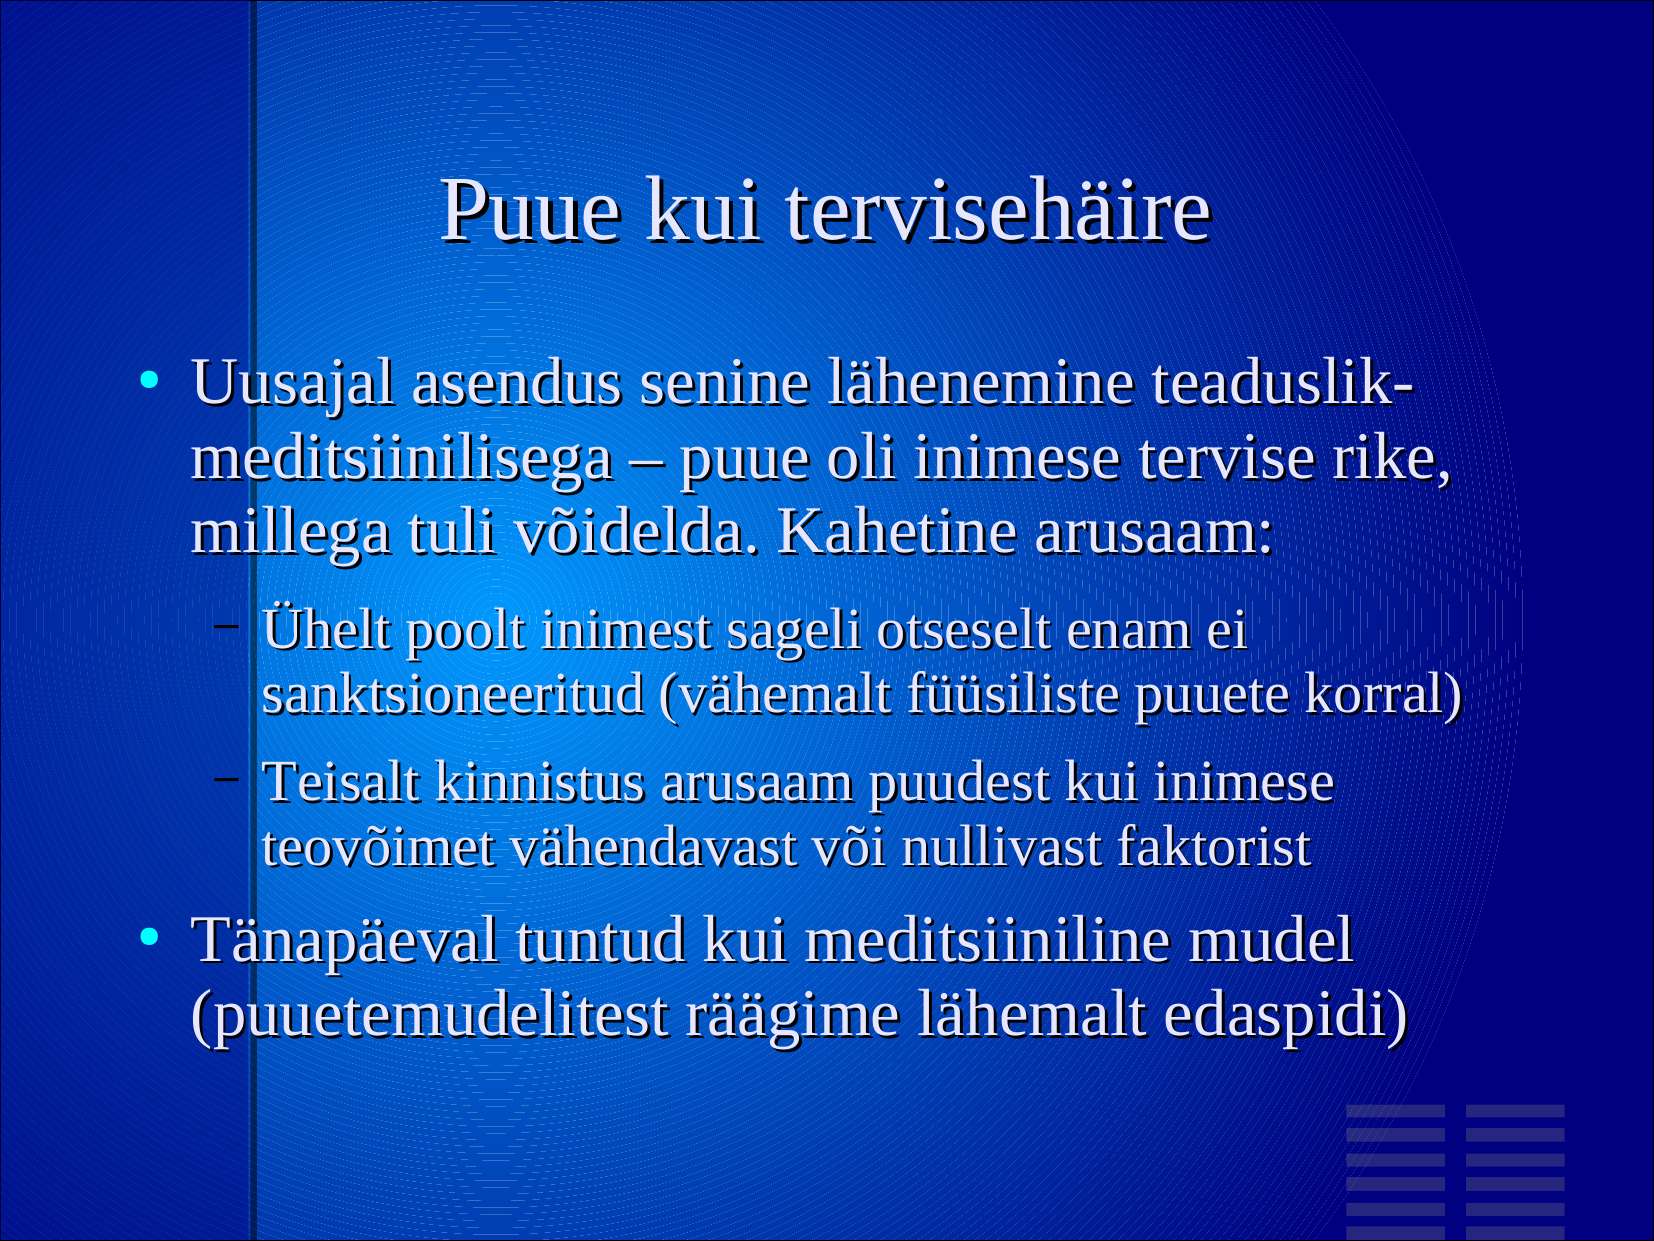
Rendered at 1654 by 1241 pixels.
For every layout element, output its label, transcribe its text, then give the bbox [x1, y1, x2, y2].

title Puue kui tervisehäire [119, 104, 1533, 313]
list Uusajal asendus senine lähenemine teaduslik-meditsiinilisega – puue oli inimese tervise rike, millega tuli võidelda. Kahetine arusaam: Ühelt poolt inimest sageli otseselt enam ei sanktsioneeritud (vähemalt füüsiliste puuete korral) Teisalt kinnistus arusaam puudest kui inimese teovõimet vähendavast või nullivast faktorist Tänapäeval tuntud kui meditsiiniline mudel (puuetemudelitest räägime lähemalt edaspidi) [119, 344, 1533, 1126]
